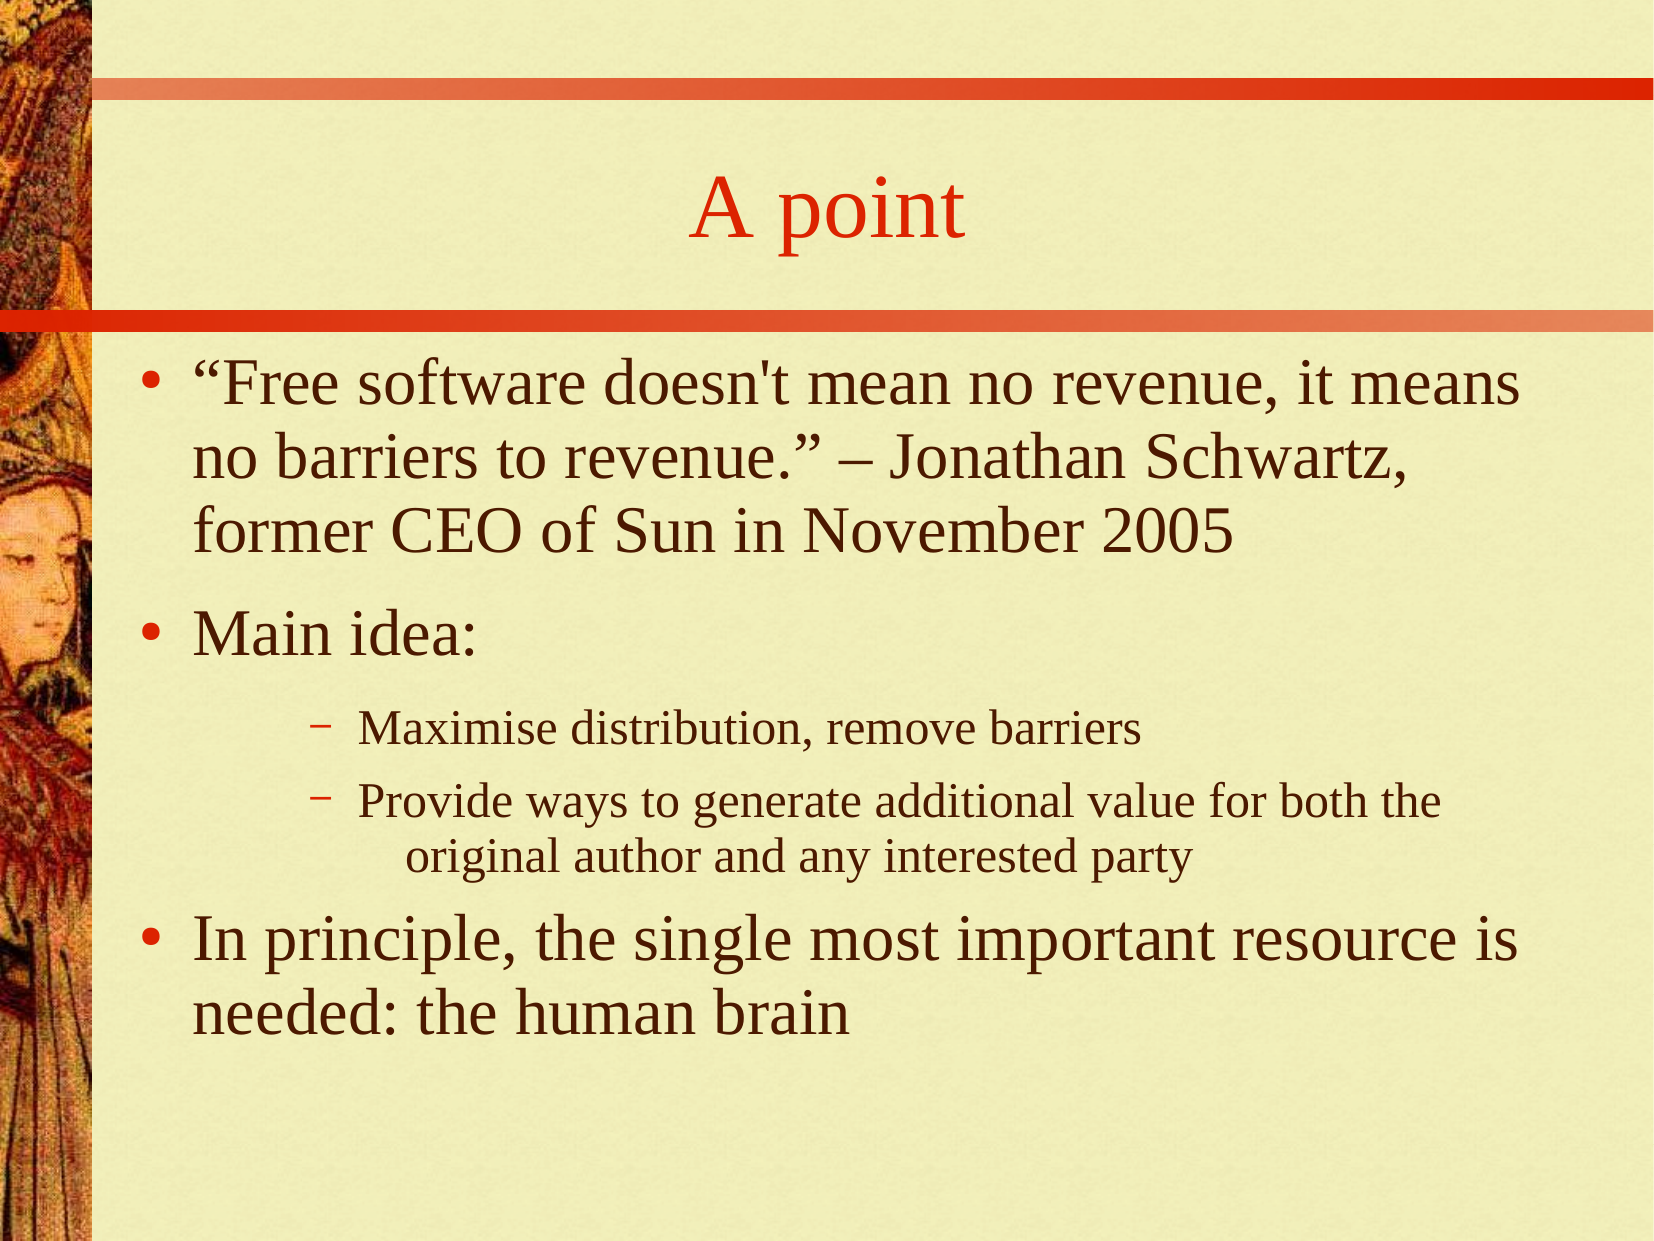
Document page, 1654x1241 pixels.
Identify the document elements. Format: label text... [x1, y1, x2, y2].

picture [0, 0, 1654, 310]
picture [0, 332, 1654, 1241]
list “Free software doesn't mean no revenue, it means no barriers to revenue.” – Jonathan Schwartz, former CEO of Sun in November 2005 Main idea: Maximise distribution, remove barriers Provide ways to generate additional value for both the original author and any interested party In principle, the single most important resource is needed: the human brain [121, 344, 1534, 1127]
title A point [121, 102, 1534, 311]
